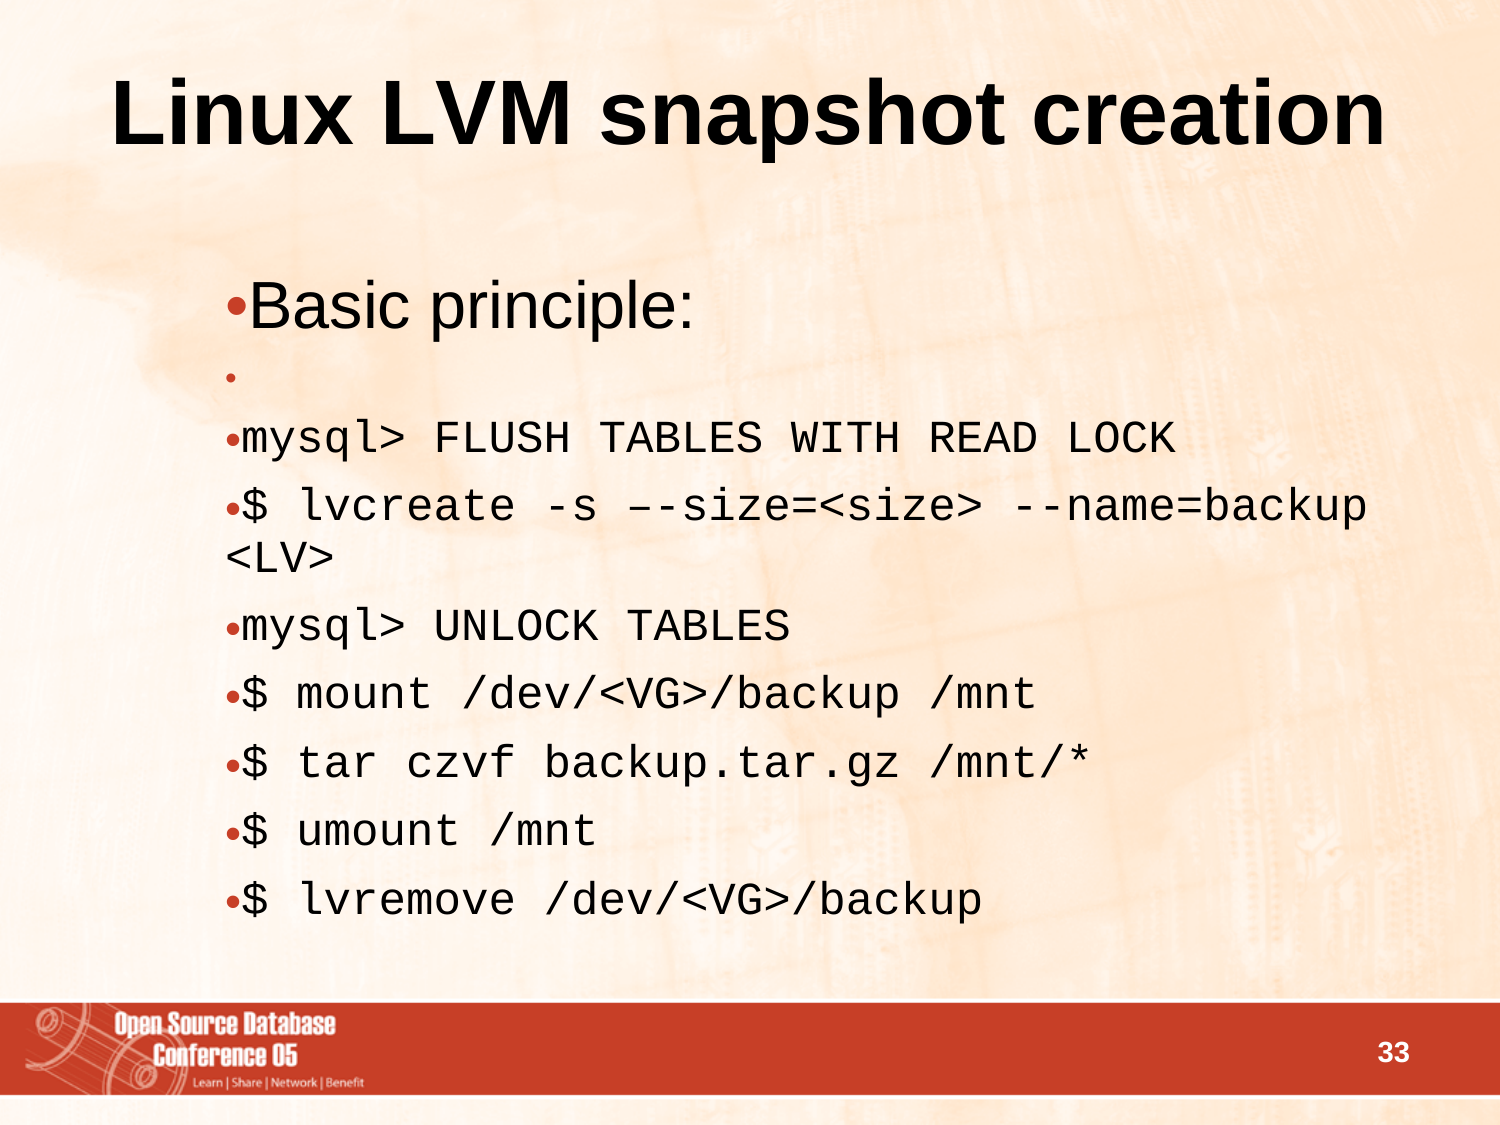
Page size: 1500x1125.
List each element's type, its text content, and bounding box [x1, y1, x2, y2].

picture [0, 0, 1500, 1125]
subtitle Basic principle: mysql> FLUSH TABLES WITH READ LOCK $ lvcreate -s –-size=<size> --name=backup <LV> mysql> UNLOCK TABLES $ mount /dev/<VG>/backup /mnt $ tar czvf backup.tar.gz /mnt/* $ umount /mnt $ lvremove /dev/<VG>/backup [75, 220, 1426, 977]
title Linux LVM snapshot creation [75, 18, 1426, 207]
